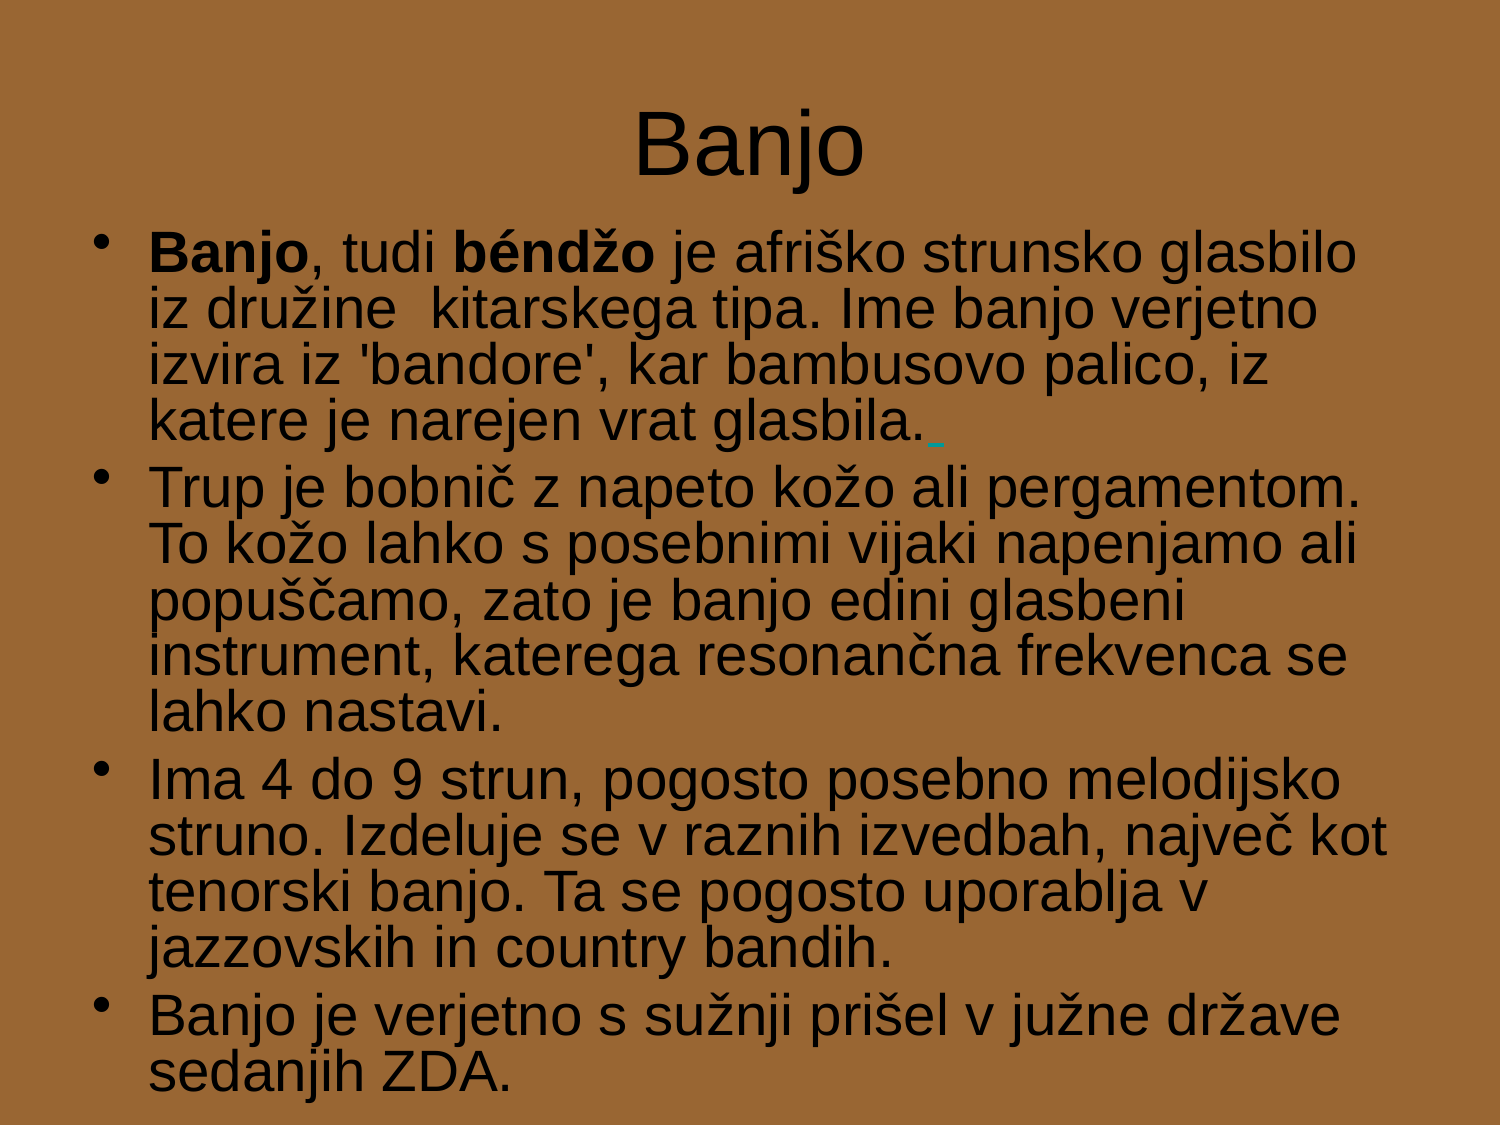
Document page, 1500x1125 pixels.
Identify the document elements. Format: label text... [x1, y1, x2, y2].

list Banjo, tudi béndžo je afriško strunsko glasbilo iz družine kitarskega tipa. Ime banjo verjetno izvira iz 'bandore', kar bambusovo palico, iz katere je narejen vrat glasbila. Trup je bobnič z napeto kožo ali pergamentom. To kožo lahko s posebnimi vijaki napenjamo ali popuščamo, zato je banjo edini glasbeni instrument, katerega resonančna frekvenca se lahko nastavi. Ima 4 do 9 strun, pogosto posebno melodijsko struno. Izdeluje se v raznih izvedbah, največ kot tenorski banjo. Ta se pogosto uporablja v jazzovskih in country bandih. Banjo je verjetno s sužnji prišel v južne države sedanjih ZDA. [76, 220, 1427, 963]
title Banjo [75, 45, 1425, 233]
